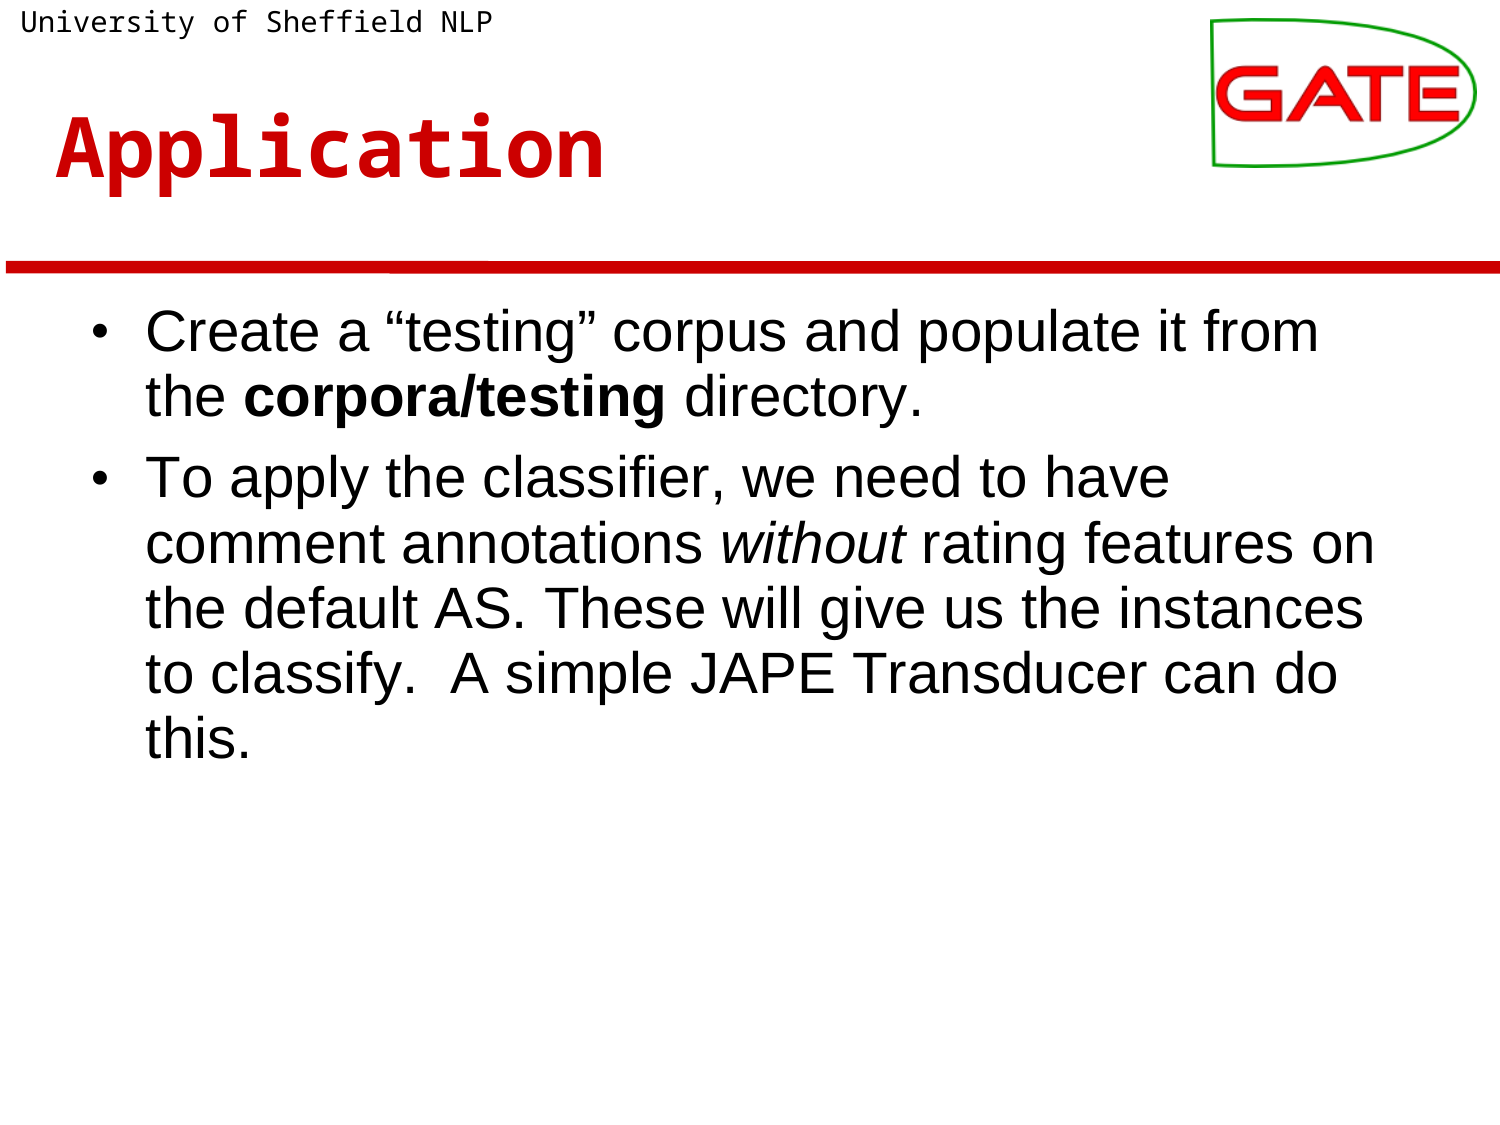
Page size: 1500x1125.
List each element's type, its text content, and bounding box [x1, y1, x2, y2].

title Application [41, 30, 1391, 262]
list Create a “testing” corpus and populate it from the corpora/testing directory. To apply the classifier, we need to have comment annotations without rating features on the default AS. These will give us the instances to classify. A simple JAPE Transducer can do this. [74, 290, 1425, 1084]
picture [1210, 18, 1477, 168]
